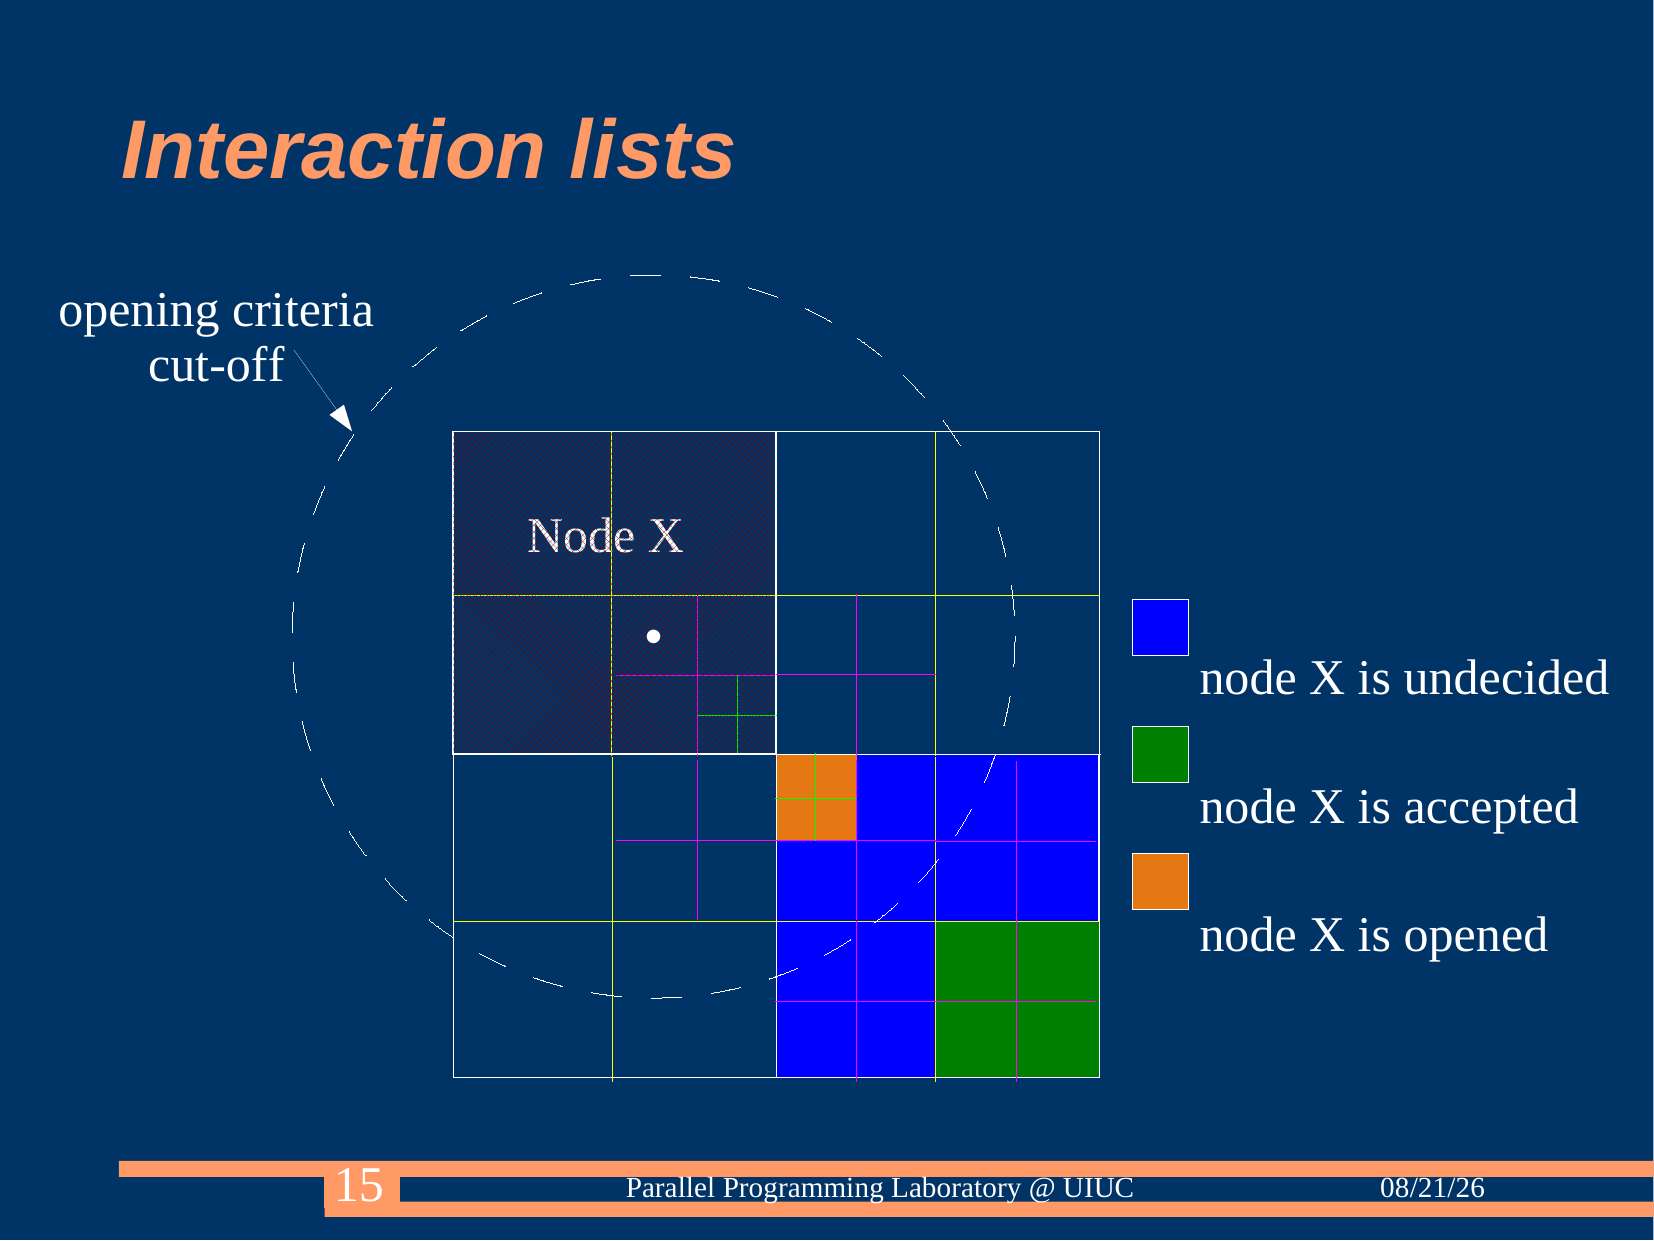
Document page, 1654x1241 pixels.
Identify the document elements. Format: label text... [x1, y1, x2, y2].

text_box [1132, 726, 1189, 783]
text_box opening criteria cut-off [58, 282, 375, 393]
text_box [1132, 853, 1189, 910]
text_box node X is undecided node X is accepted node X is opened [1198, 594, 1610, 908]
text_box [777, 937, 856, 1001]
text_box [857, 922, 935, 1001]
text_box [936, 842, 1016, 921]
text_box [878, 865, 935, 921]
text_box [1132, 599, 1189, 656]
text_box • [292, 275, 1016, 999]
text_box [777, 1002, 856, 1077]
text_box [936, 922, 1016, 1001]
text_box [857, 1002, 935, 1077]
text_box [936, 1002, 1016, 1077]
title Interaction lists [121, 46, 1534, 254]
text_box [1017, 922, 1099, 1077]
text_box [953, 755, 1099, 921]
